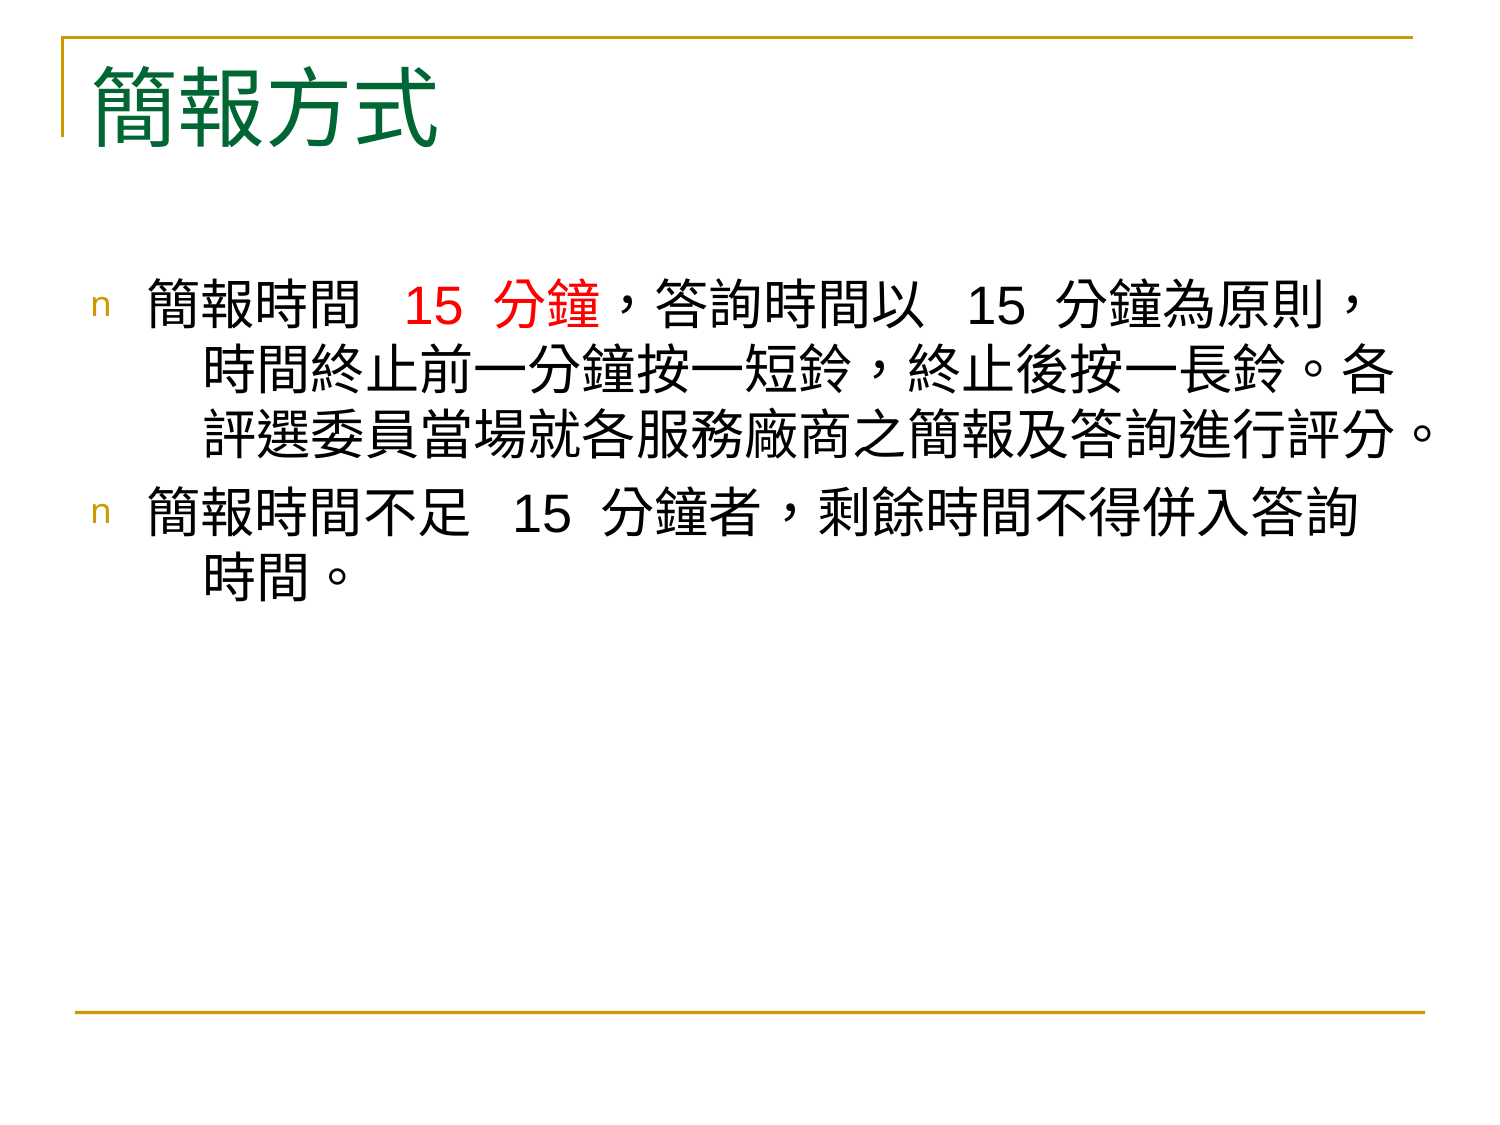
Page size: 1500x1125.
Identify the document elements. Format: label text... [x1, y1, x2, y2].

title 簡報方式 [75, 45, 1426, 233]
list 簡報時間 15 分鐘，答詢時間以 15 分鐘為原則，時間終止前一分鐘按一短鈴，終止後按一長鈴。各評選委員當場就各服務廠商之簡報及答詢進行評分。 簡報時間不足 15 分鐘者，剩餘時間不得併入答詢時間。 [75, 262, 1426, 1006]
